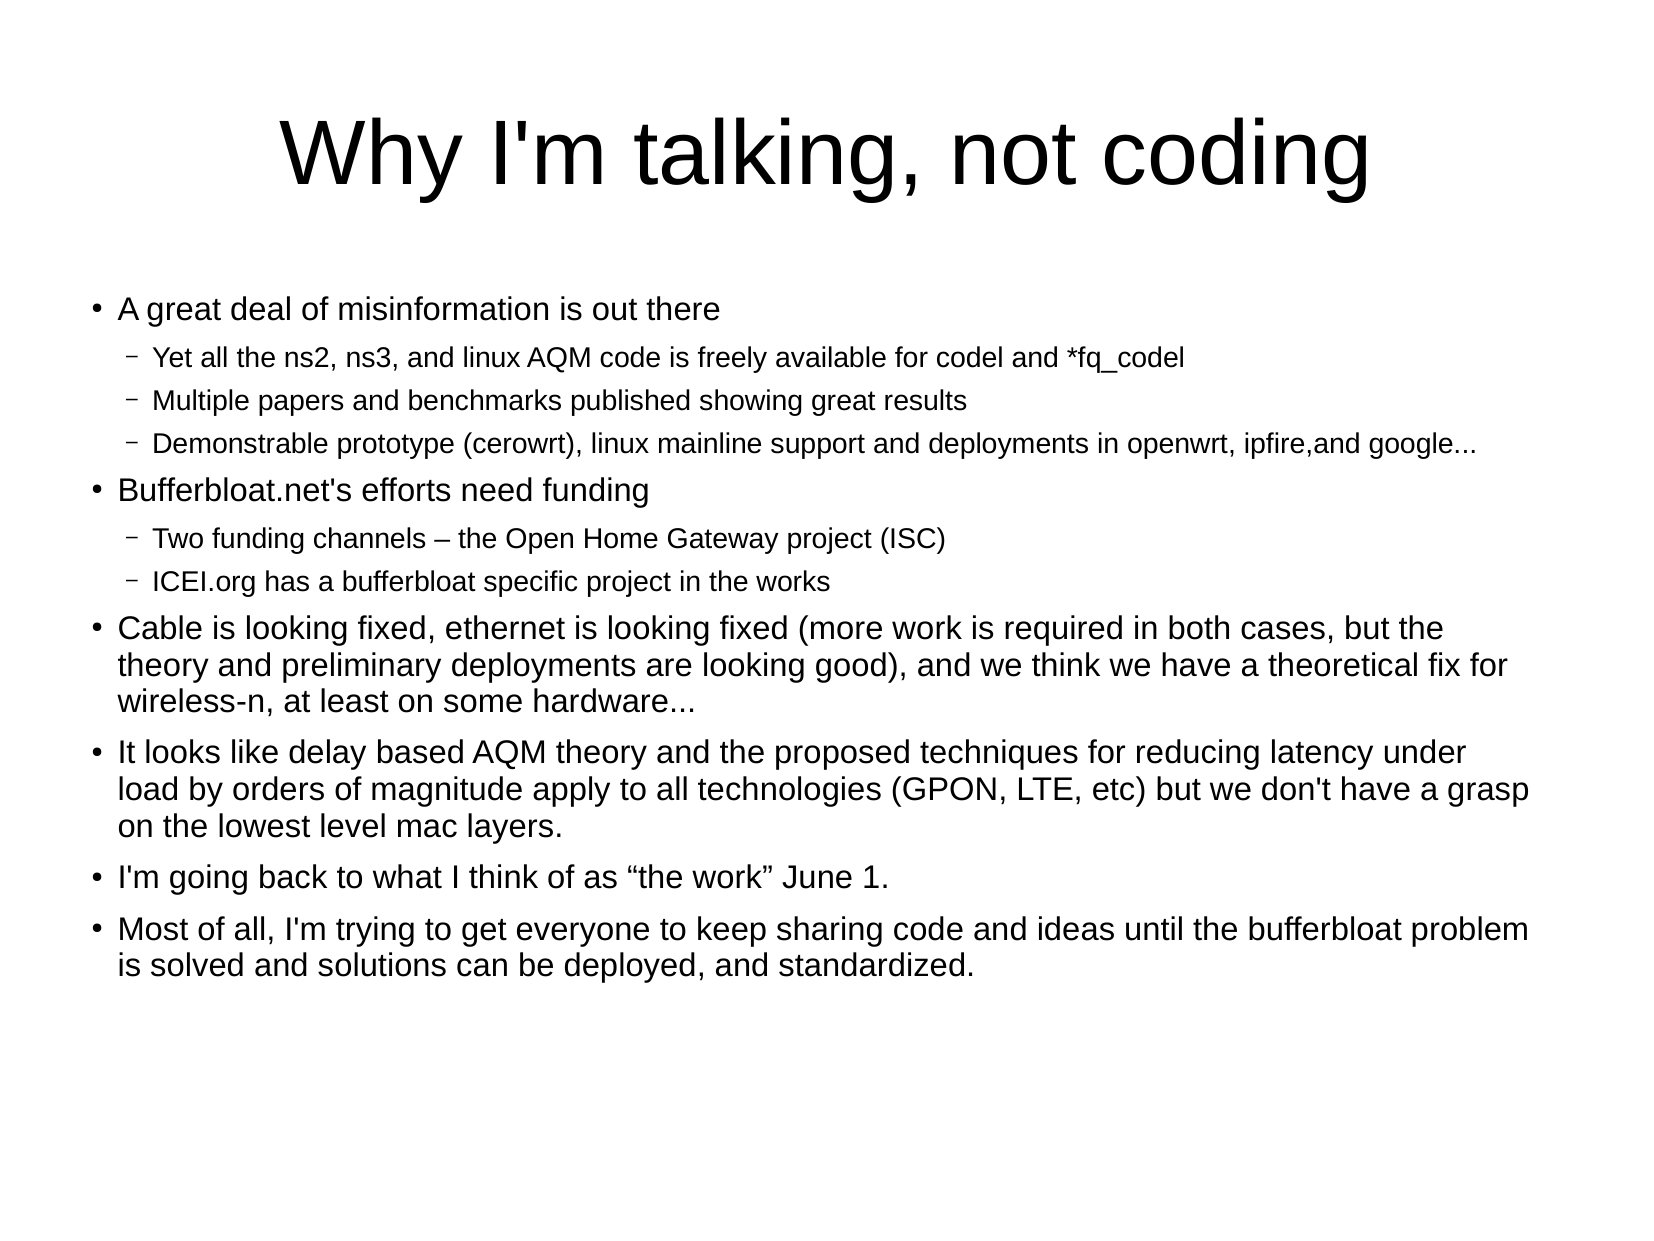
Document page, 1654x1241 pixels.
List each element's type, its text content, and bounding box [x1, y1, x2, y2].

title Why I'm talking, not coding [82, 49, 1571, 257]
list A great deal of misinformation is out there Yet all the ns2, ns3, and linux AQM code is freely available for codel and *fq_codel Multiple papers and benchmarks published showing great results Demonstrable prototype (cerowrt), linux mainline support and deployments in openwrt, ipfire,and google... Bufferbloat.net's efforts need funding Two funding channels – the Open Home Gateway project (ISC) ICEI.org has a bufferbloat specific project in the works Cable is looking fixed, ethernet is looking fixed (more work is required in both cases, but the theory and preliminary deployments are looking good), and we think we have a theoretical fix for wireless-n, at least on some hardware... It looks like delay based AQM theory and the proposed techniques for reducing latency under load by orders of magnitude apply to all technologies (GPON, LTE, etc) but we don't have a grasp on the lowest level mac layers. I'm going back to what I think of as “the work” June 1. Most of all, I'm trying to get everyone to keep sharing code and ideas until the bufferbloat problem is solved and solutions can be deployed, and standardized. [82, 290, 1538, 1010]
